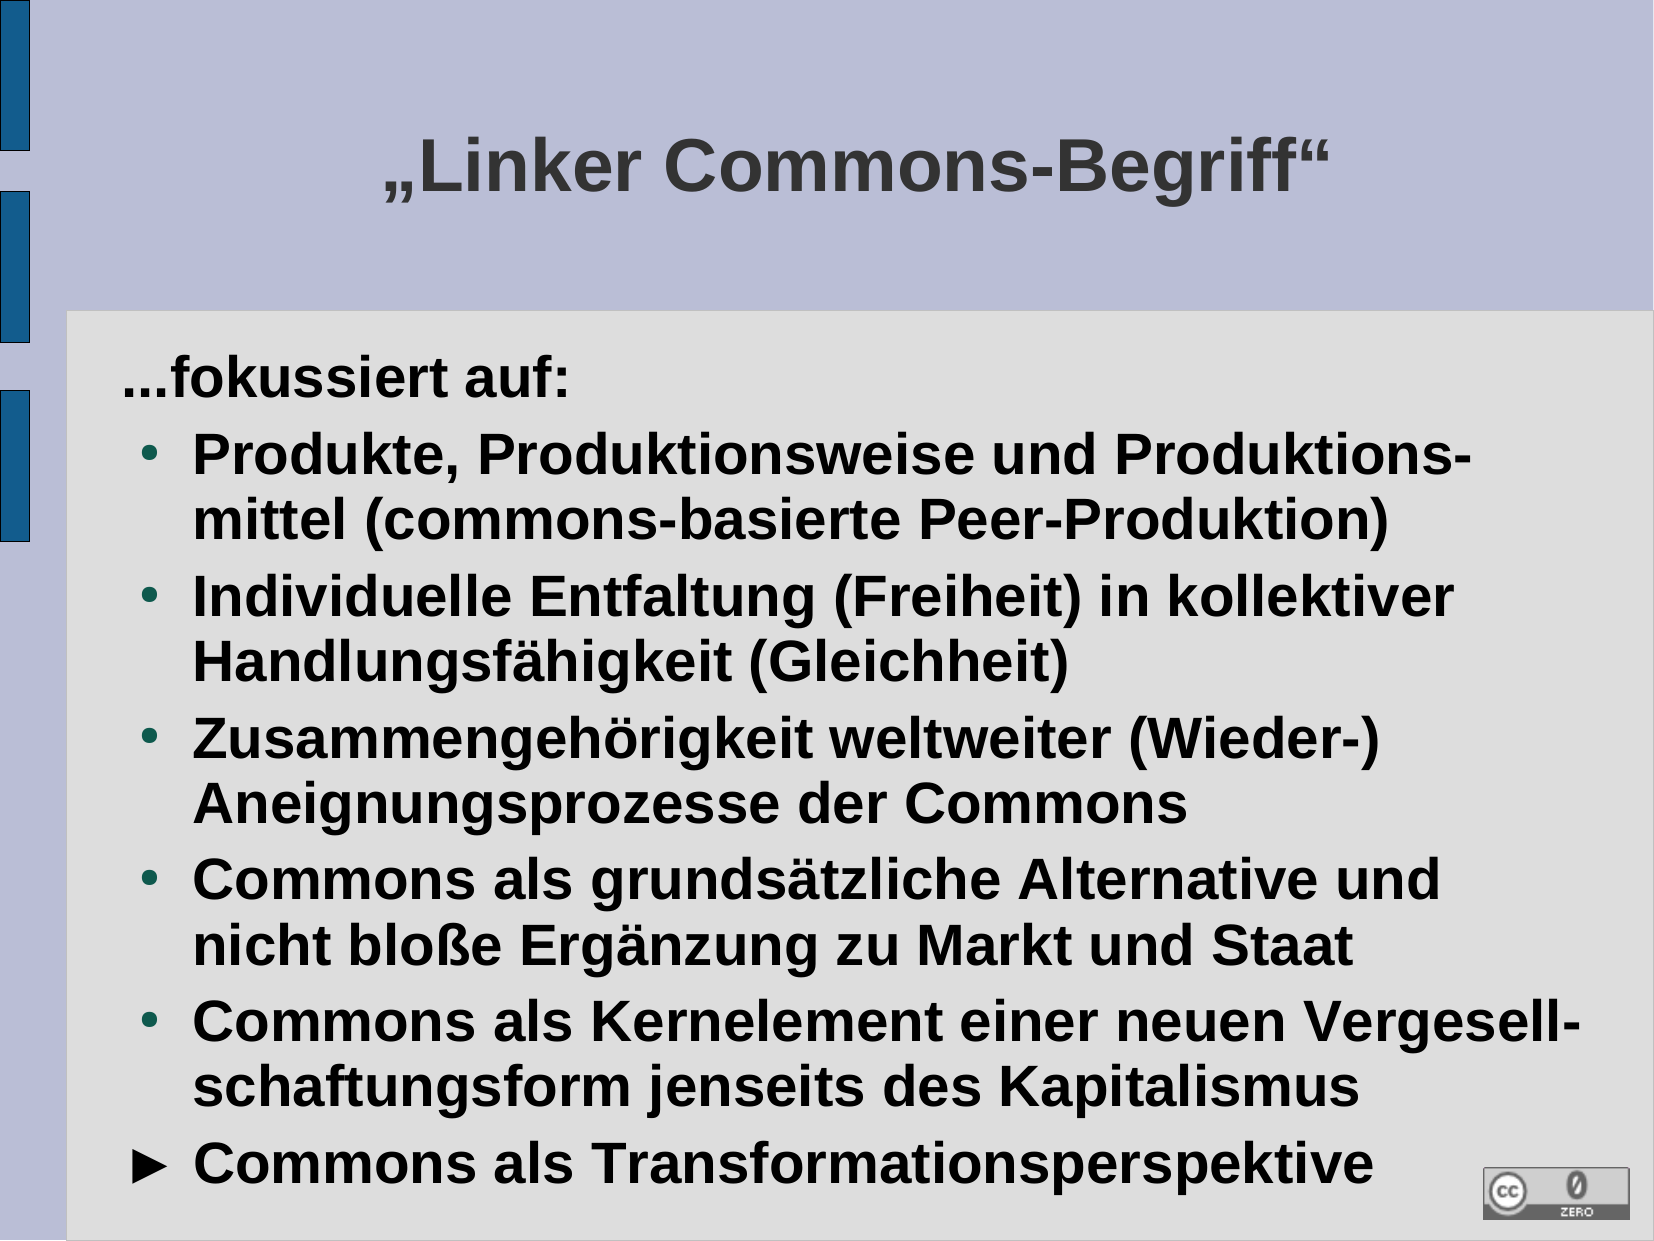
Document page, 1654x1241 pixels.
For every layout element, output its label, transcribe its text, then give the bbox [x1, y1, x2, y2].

picture [1483, 1167, 1630, 1220]
list ...fokussiert auf: Produkte, Produktionsweise und Produktions-mittel (commons-basierte Peer-Produktion) Individuelle Entfaltung (Freiheit) in kollektiver Handlungsfähigkeit (Gleichheit) Zusammengehörigkeit weltweiter (Wieder-) Aneignungsprozesse der Commons Commons als grundsätzliche Alternative und nicht bloße Ergänzung zu Markt und Staat Commons als Kernelement einer neuen Vergesell-schaftungsform jenseits des Kapitalismus ► Commons als Transformationsperspektive [121, 344, 1595, 1196]
title „Linker Commons-Begriff“ [121, 68, 1595, 262]
